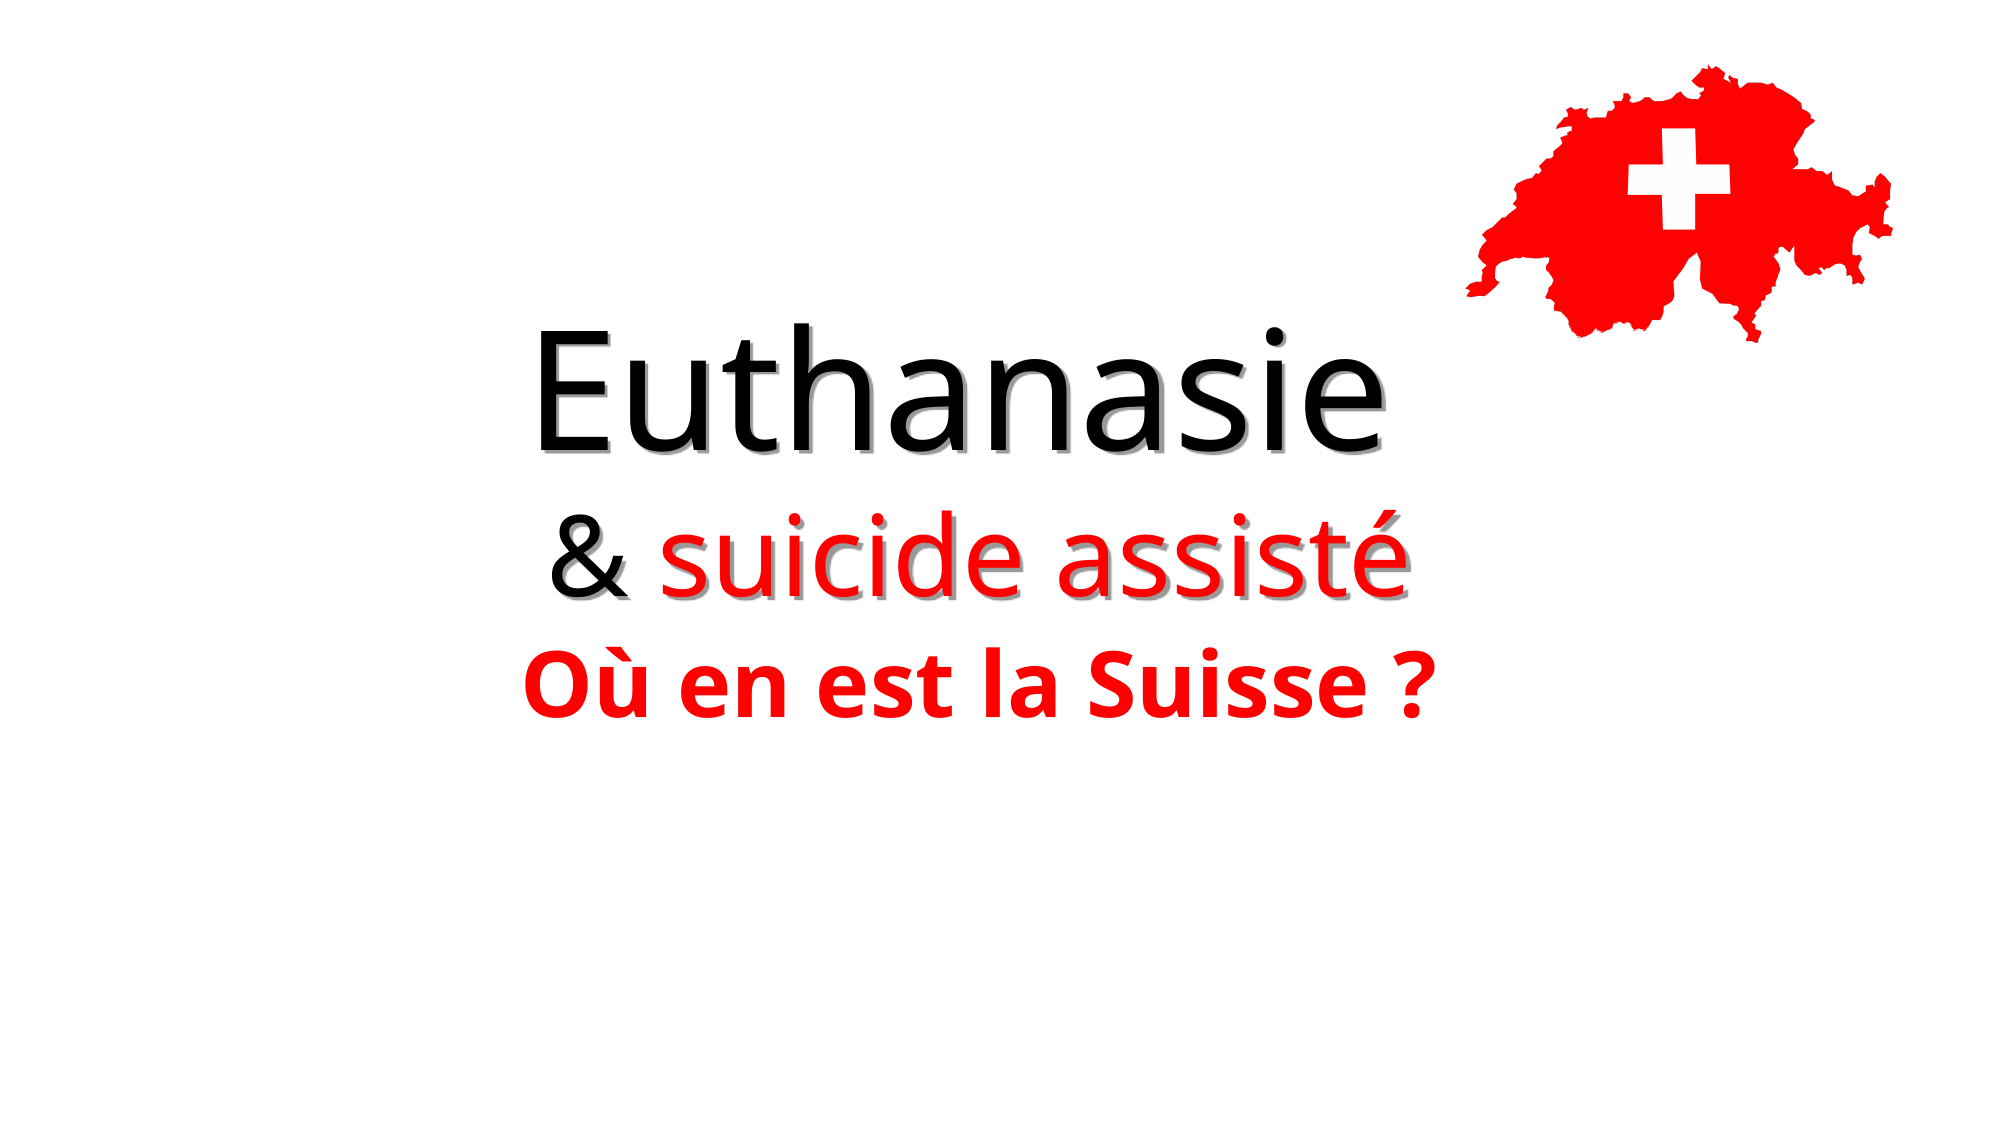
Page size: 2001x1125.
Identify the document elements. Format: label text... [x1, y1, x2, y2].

text_box Euthanasie & suicide assisté [235, 276, 1724, 631]
picture [1465, 64, 1893, 343]
text_box Où en est la Suisse ? [300, 618, 1659, 947]
